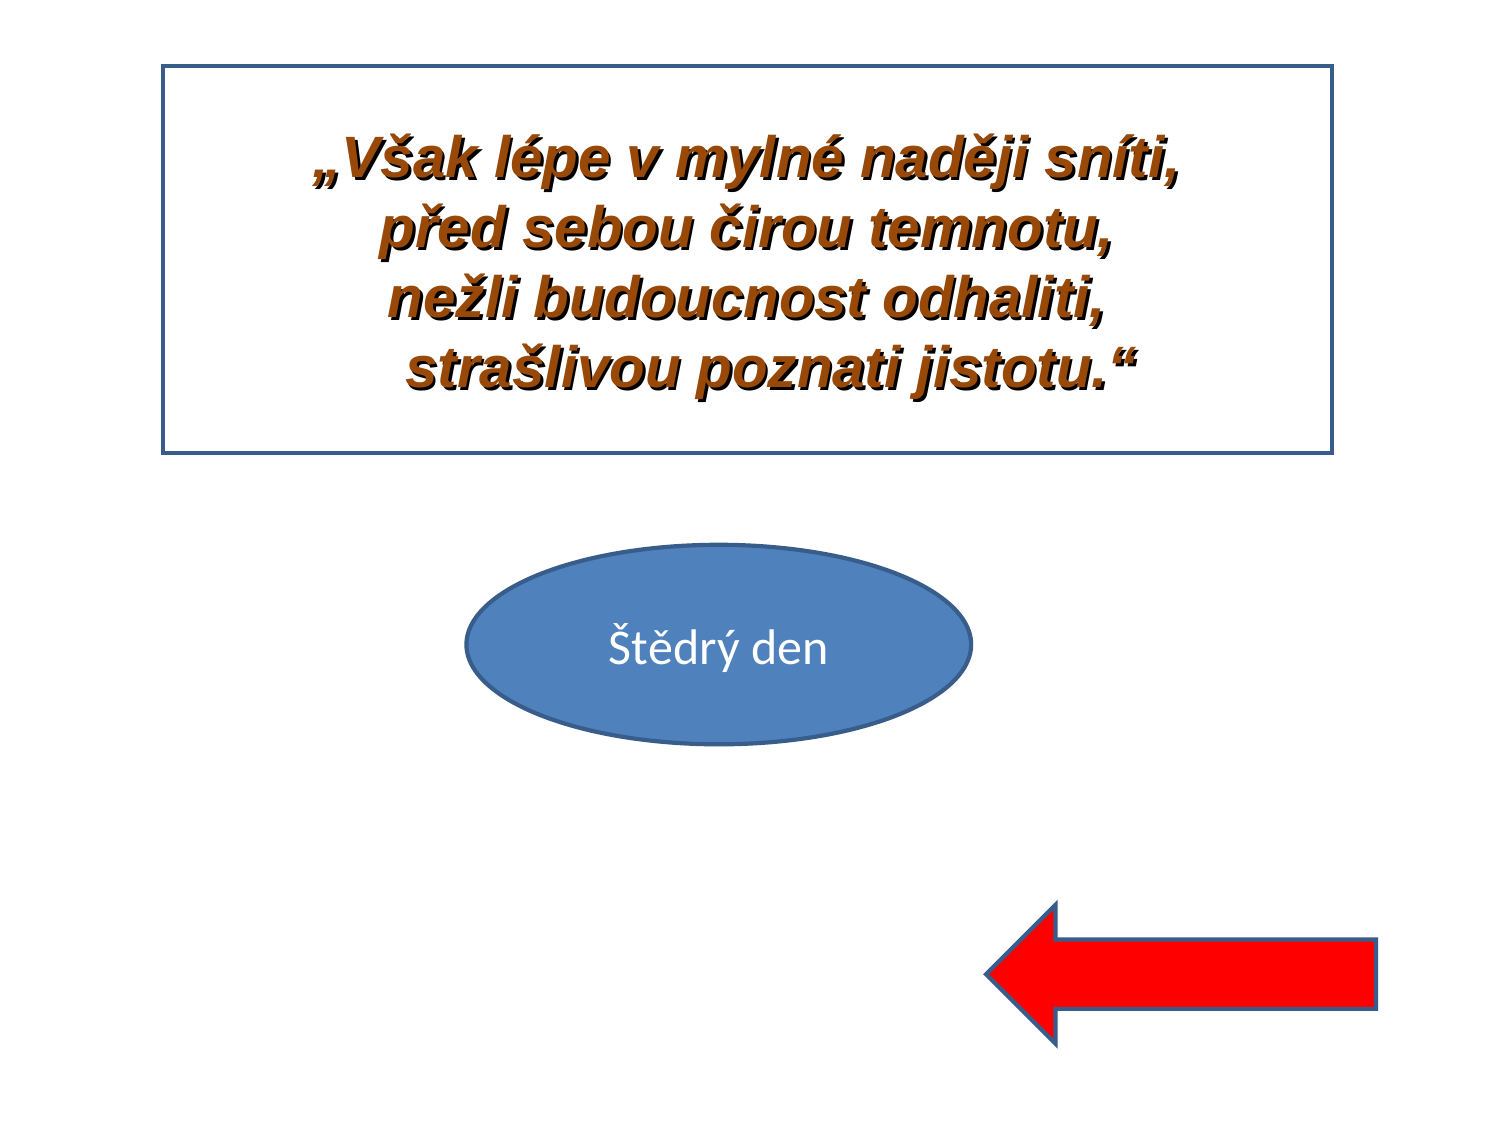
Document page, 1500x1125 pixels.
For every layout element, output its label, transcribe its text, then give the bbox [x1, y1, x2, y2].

text_box Štědrý den [466, 544, 972, 745]
text_box [986, 904, 1377, 1044]
text_box „Však lépe v mylné naději sníti, před sebou čirou temnotu, nežli budoucnost odhaliti, strašlivou poznati jistotu.“ [162, 66, 1332, 453]
